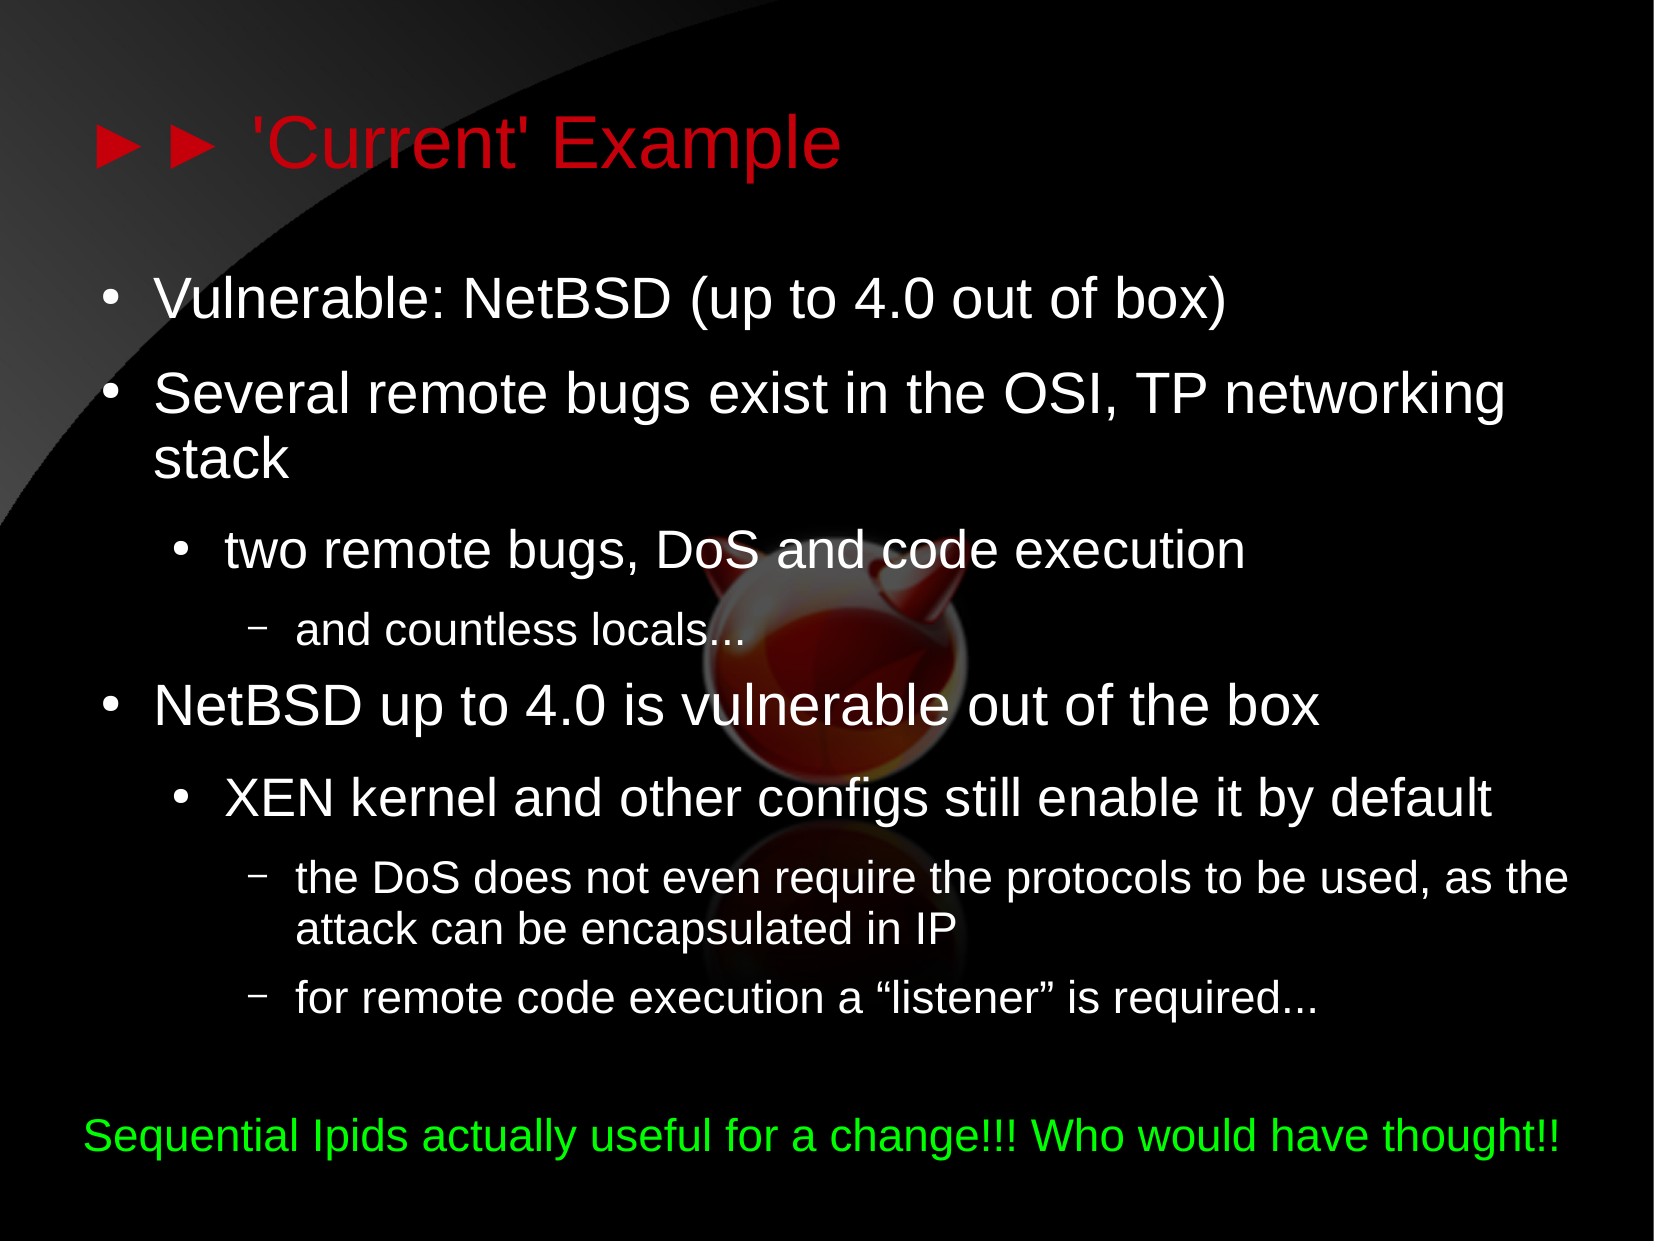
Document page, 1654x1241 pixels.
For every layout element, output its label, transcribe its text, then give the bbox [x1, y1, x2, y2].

picture [0, 0, 1654, 1241]
title ►► 'Current' Example [82, 56, 1571, 229]
list Vulnerable: NetBSD (up to 4.0 out of box) Several remote bugs exist in the OSI, TP networking stack two remote bugs, DoS and code execution and countless locals... NetBSD up to 4.0 is vulnerable out of the box XEN kernel and other configs still enable it by default the DoS does not even require the protocols to be used, as the attack can be encapsulated in IP for remote code execution a “listener” is required... Sequential Ipids actually useful for a change!!! Who would have thought!! [82, 265, 1571, 1162]
